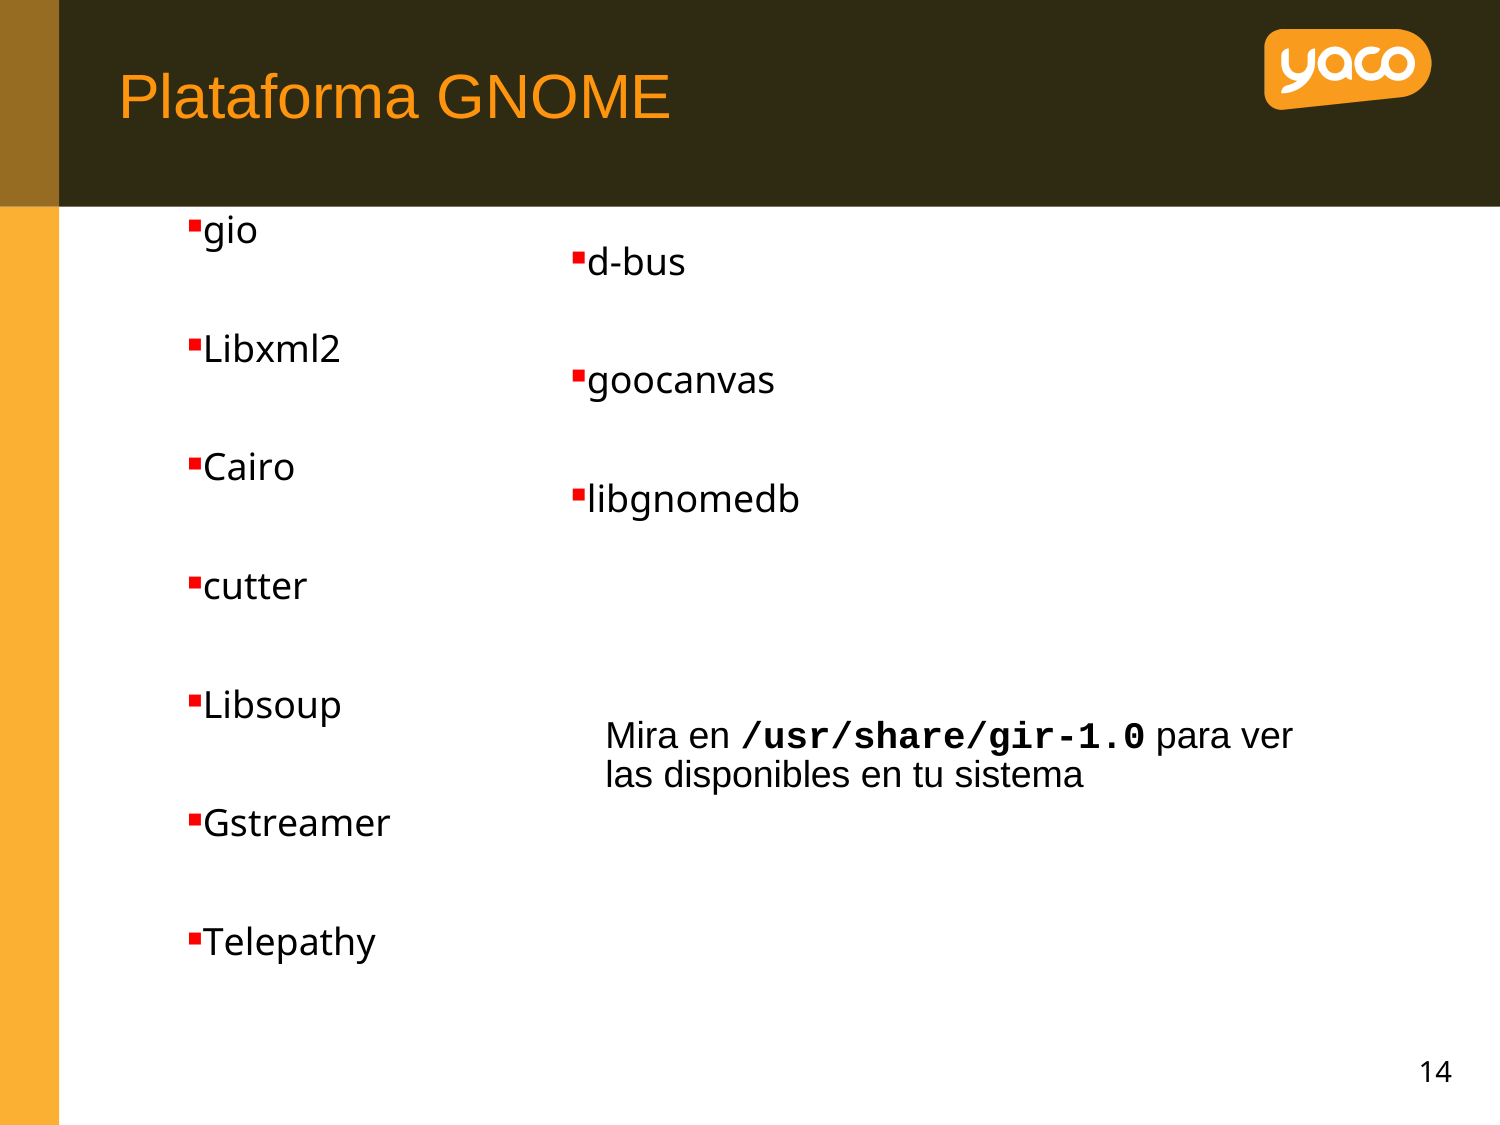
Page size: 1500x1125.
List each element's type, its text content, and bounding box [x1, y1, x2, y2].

text_box d-bus goocanvas libgnomedb [496, 127, 1087, 512]
title Plataforma GNOME [118, 5, 1169, 193]
text_box Mira en /usr/share/gir-1.0 para ver las disponibles en tu sistema [590, 708, 1329, 827]
text_box gio Libxml2 Cairo cutter Libsoup Gstreamer Telepathy [112, 140, 680, 911]
picture [1263, 29, 1433, 110]
